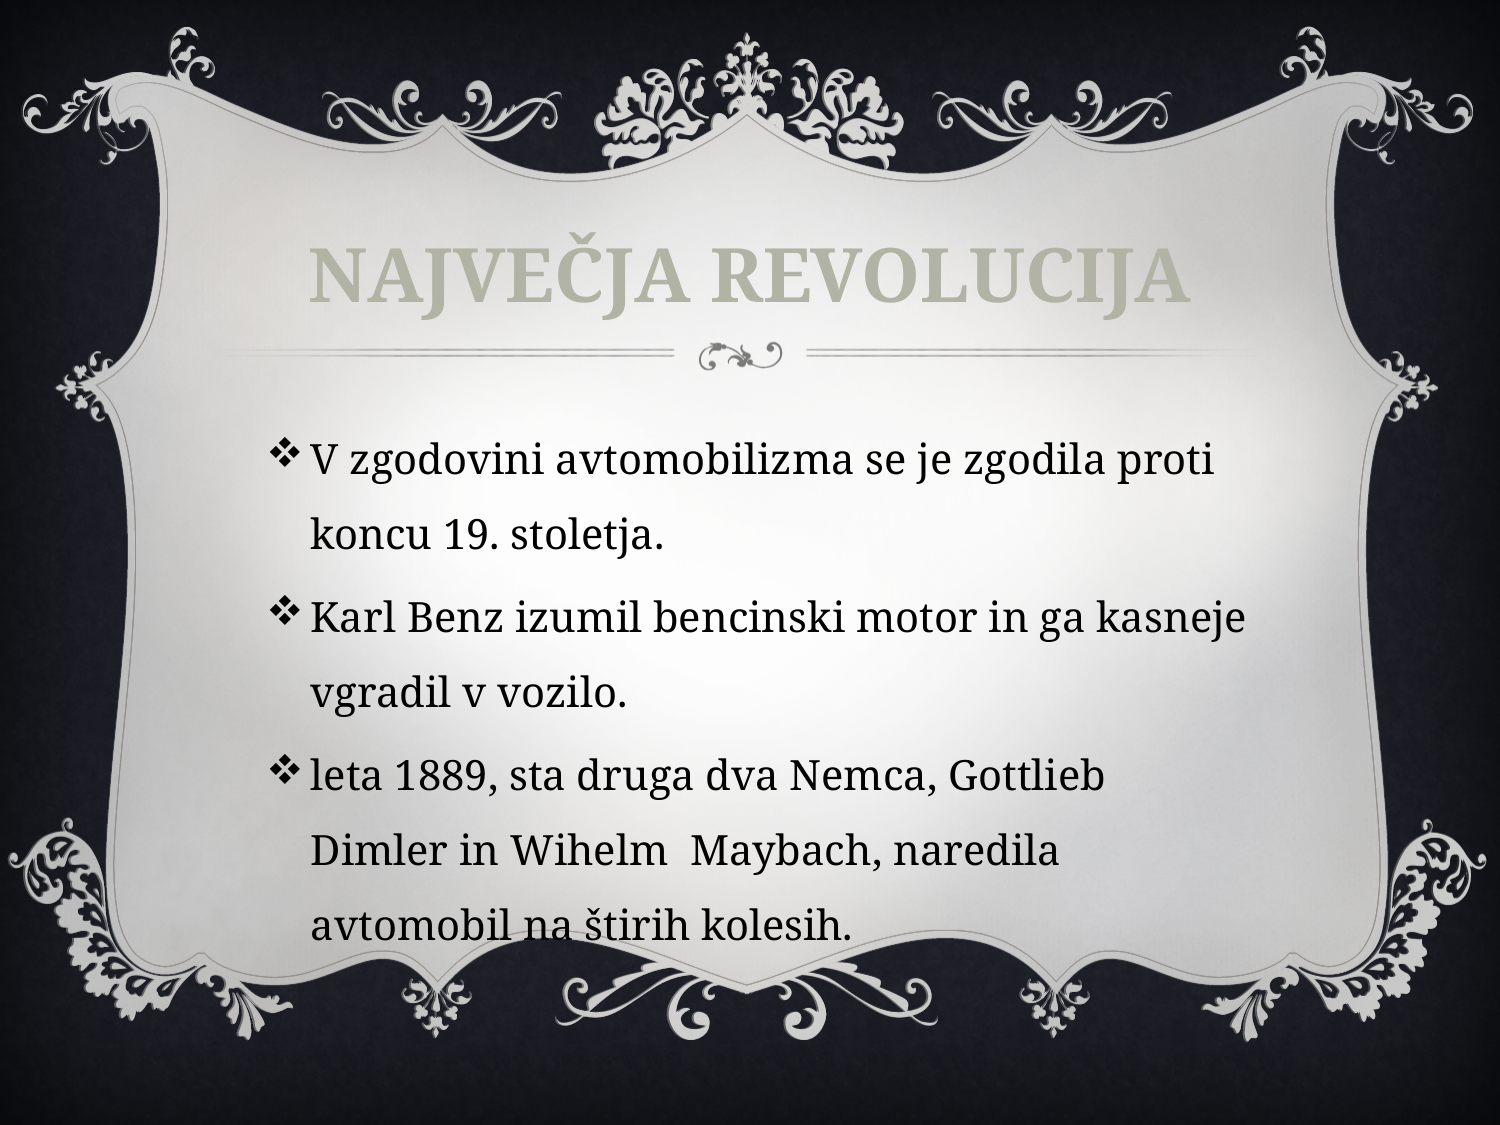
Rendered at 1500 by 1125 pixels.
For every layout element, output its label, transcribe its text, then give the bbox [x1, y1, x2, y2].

title Največja revolucija [225, 212, 1275, 325]
picture [0, 0, 1500, 1125]
list V zgodovini avtomobilizma se je zgodila proti koncu 19. stoletja. Karl Benz izumil bencinski motor in ga kasneje vgradil v vozilo. leta 1889, sta druga dva Nemca, Gottlieb Dimler in Wihelm Maybach, naredila avtomobil na štirih kolesih. [225, 399, 1275, 900]
